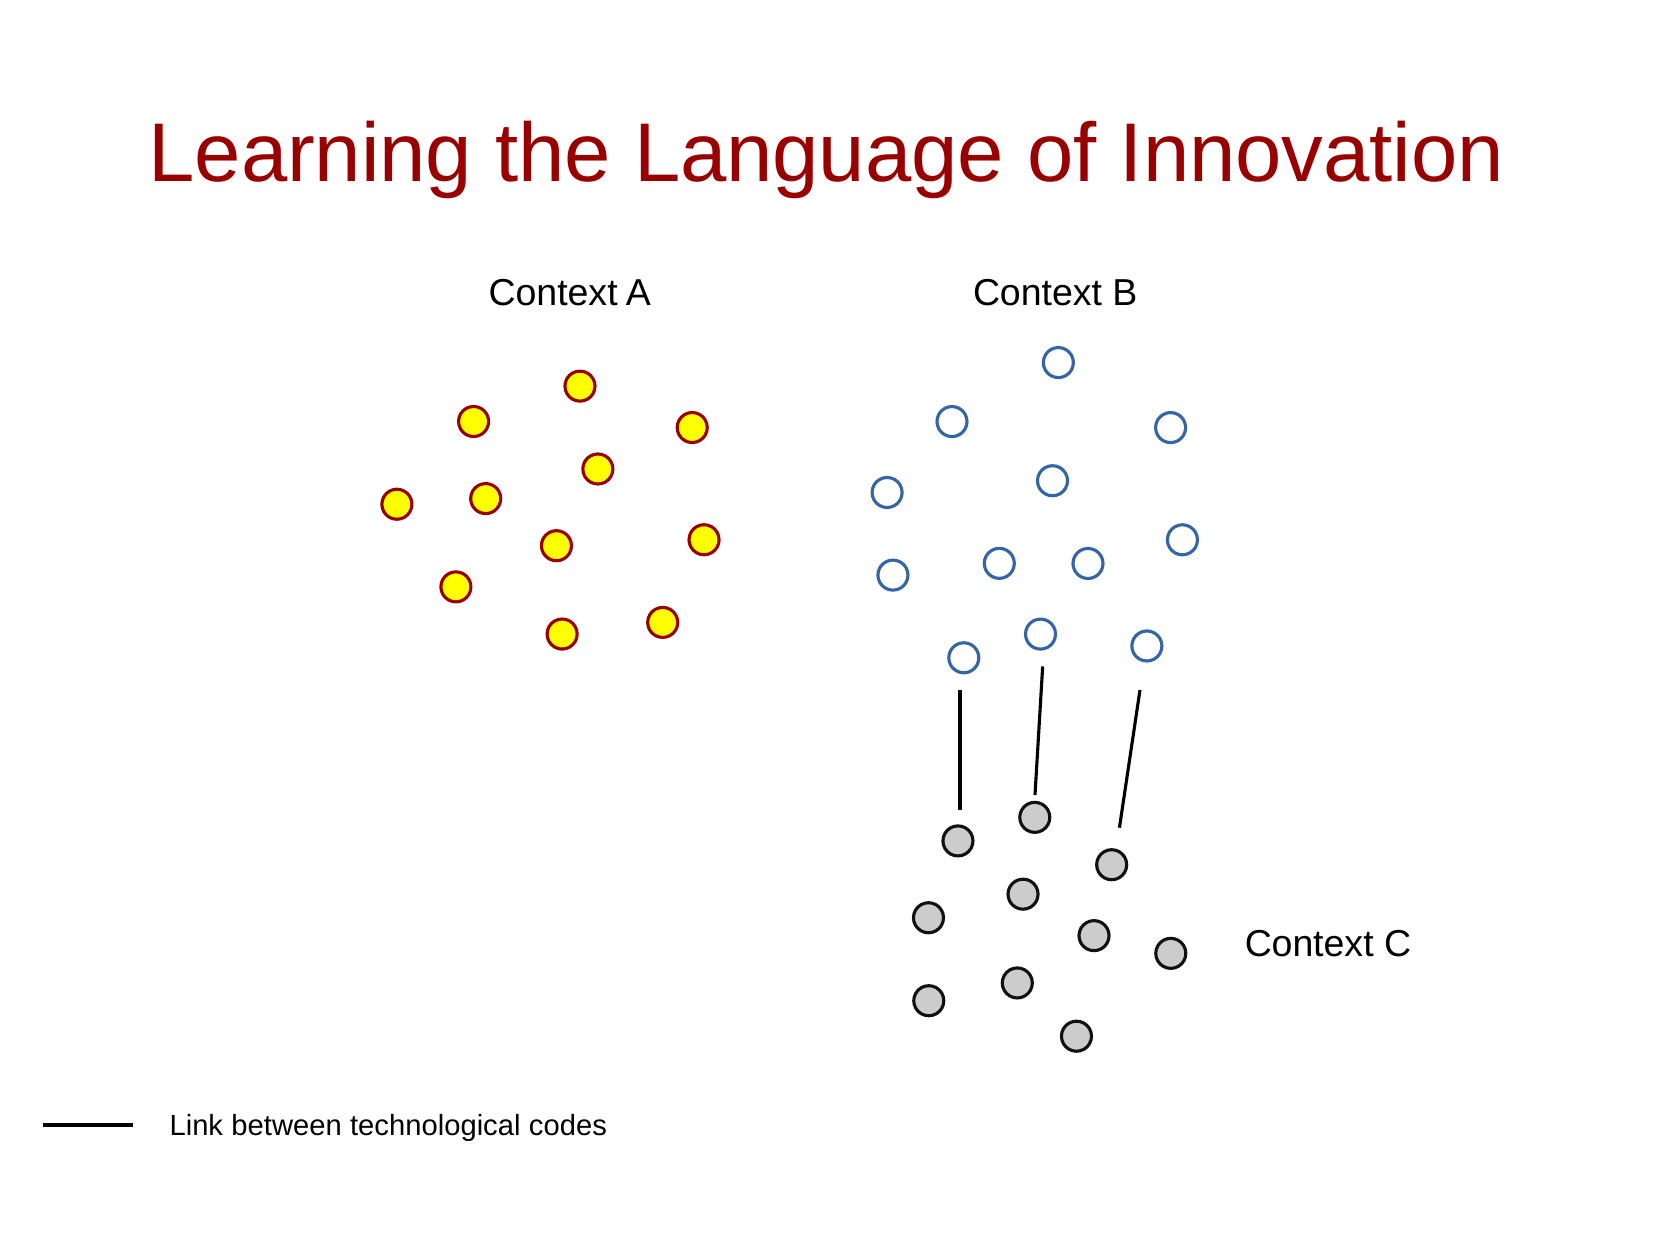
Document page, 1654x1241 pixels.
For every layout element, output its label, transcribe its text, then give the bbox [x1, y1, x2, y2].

text_box [1043, 347, 1074, 378]
text_box [1096, 849, 1127, 880]
text_box [1155, 412, 1186, 443]
text_box [1025, 619, 1056, 650]
text_box Link between technological codes [154, 1101, 620, 1149]
text_box [1061, 1021, 1092, 1052]
text_box [564, 371, 595, 402]
text_box [1019, 802, 1050, 833]
text_box [470, 483, 501, 514]
text_box [677, 412, 708, 443]
text_box [541, 530, 572, 561]
text_box [1008, 879, 1039, 910]
text_box [877, 560, 908, 591]
text_box [913, 902, 944, 933]
title Learning the Language of Innovation [82, 49, 1571, 257]
text_box [381, 489, 412, 520]
text_box Context A [473, 264, 666, 322]
text_box [1072, 548, 1104, 579]
text_box [1131, 630, 1162, 662]
text_box [1155, 938, 1186, 969]
text_box [440, 571, 471, 602]
text_box Context B [958, 264, 1153, 322]
text_box [948, 642, 979, 673]
text_box [942, 825, 973, 856]
text_box [1037, 465, 1068, 496]
text_box [872, 477, 903, 508]
text_box Context C [1230, 915, 1426, 972]
text_box [688, 524, 720, 555]
text_box [547, 619, 578, 650]
text_box [1078, 920, 1110, 951]
text_box [913, 985, 944, 1016]
text_box [582, 453, 613, 485]
text_box [1167, 524, 1198, 555]
text_box [984, 548, 1015, 579]
text_box [936, 406, 968, 437]
text_box [458, 406, 489, 437]
text_box [1002, 967, 1033, 998]
text_box [647, 607, 678, 638]
